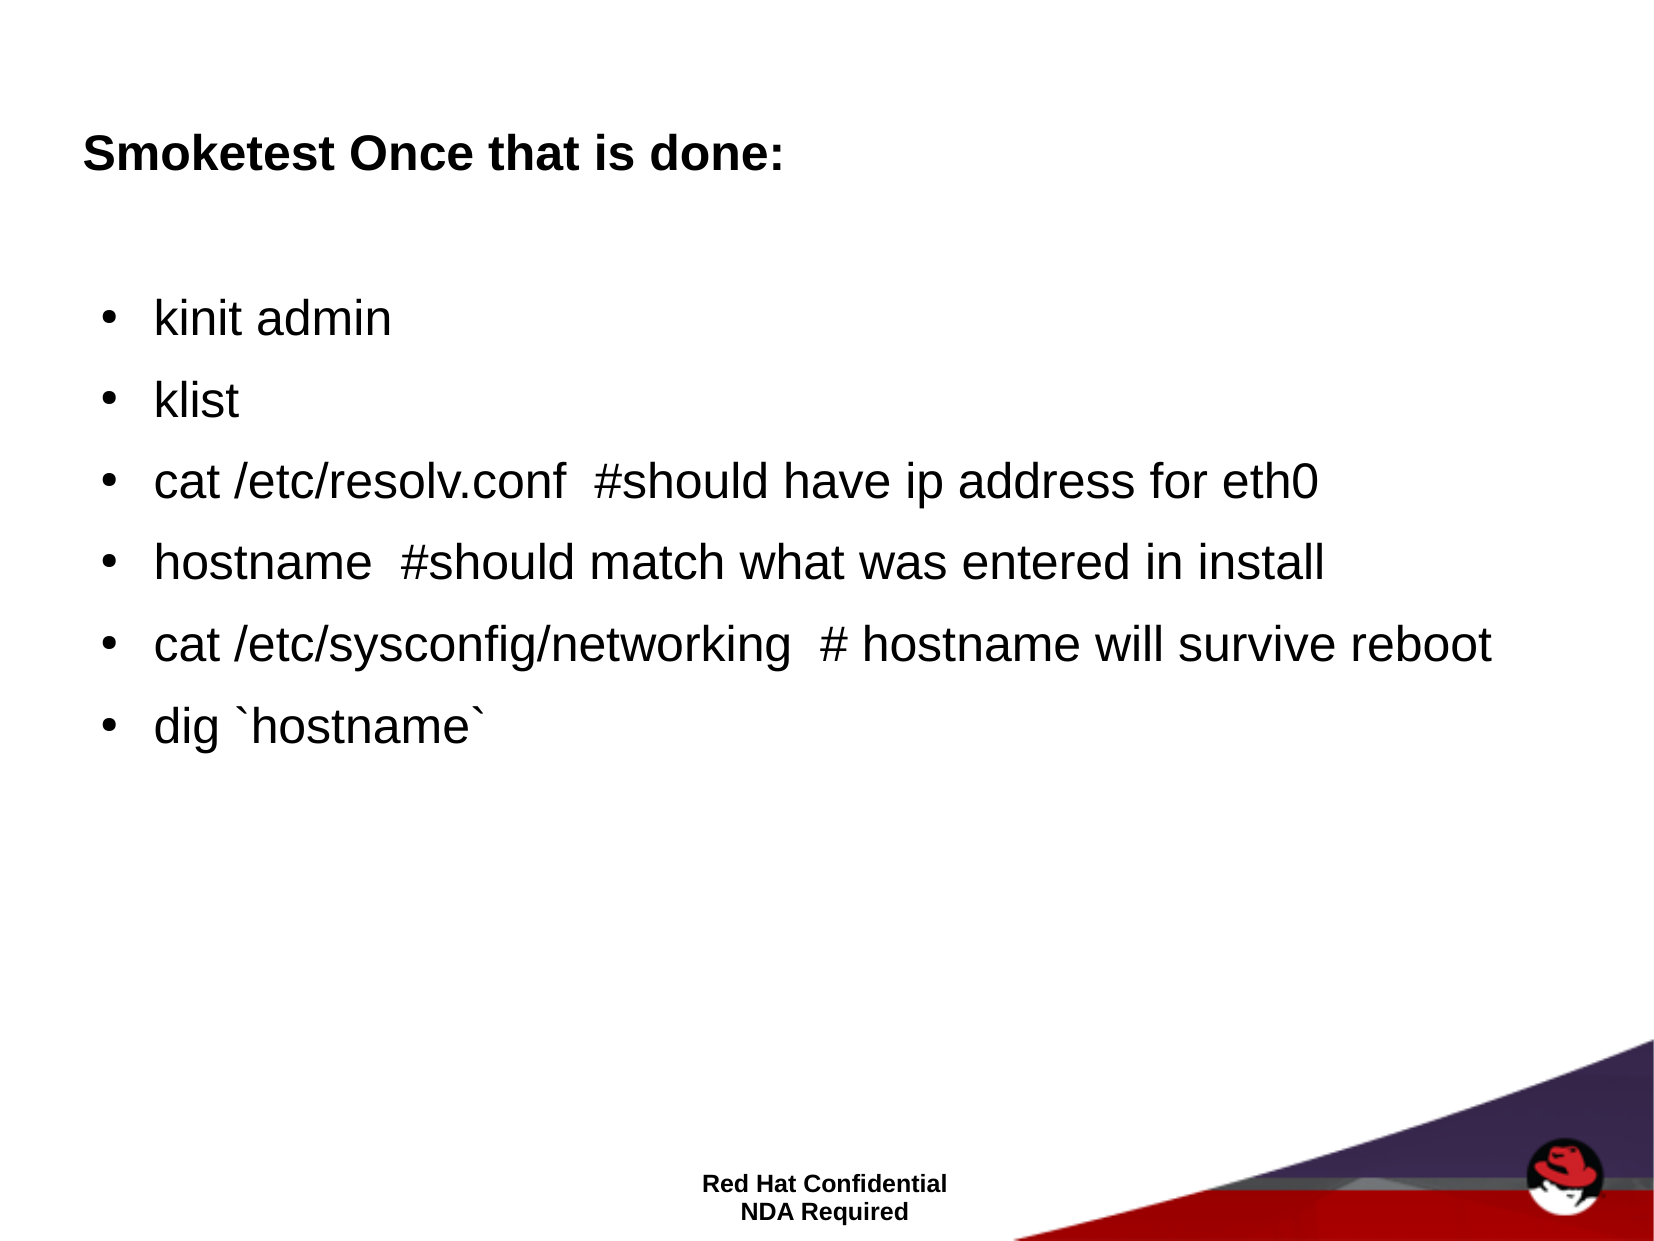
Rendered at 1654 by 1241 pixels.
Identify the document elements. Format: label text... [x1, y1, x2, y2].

title Smoketest Once that is done: [82, 49, 1571, 257]
list kinit admin klist cat /etc/resolv.conf #should have ip address for eth0 hostname #should match what was entered in install cat /etc/sysconfig/networking # hostname will survive reboot dig `hostname` [82, 290, 1571, 1109]
picture [1012, 1036, 1654, 1241]
